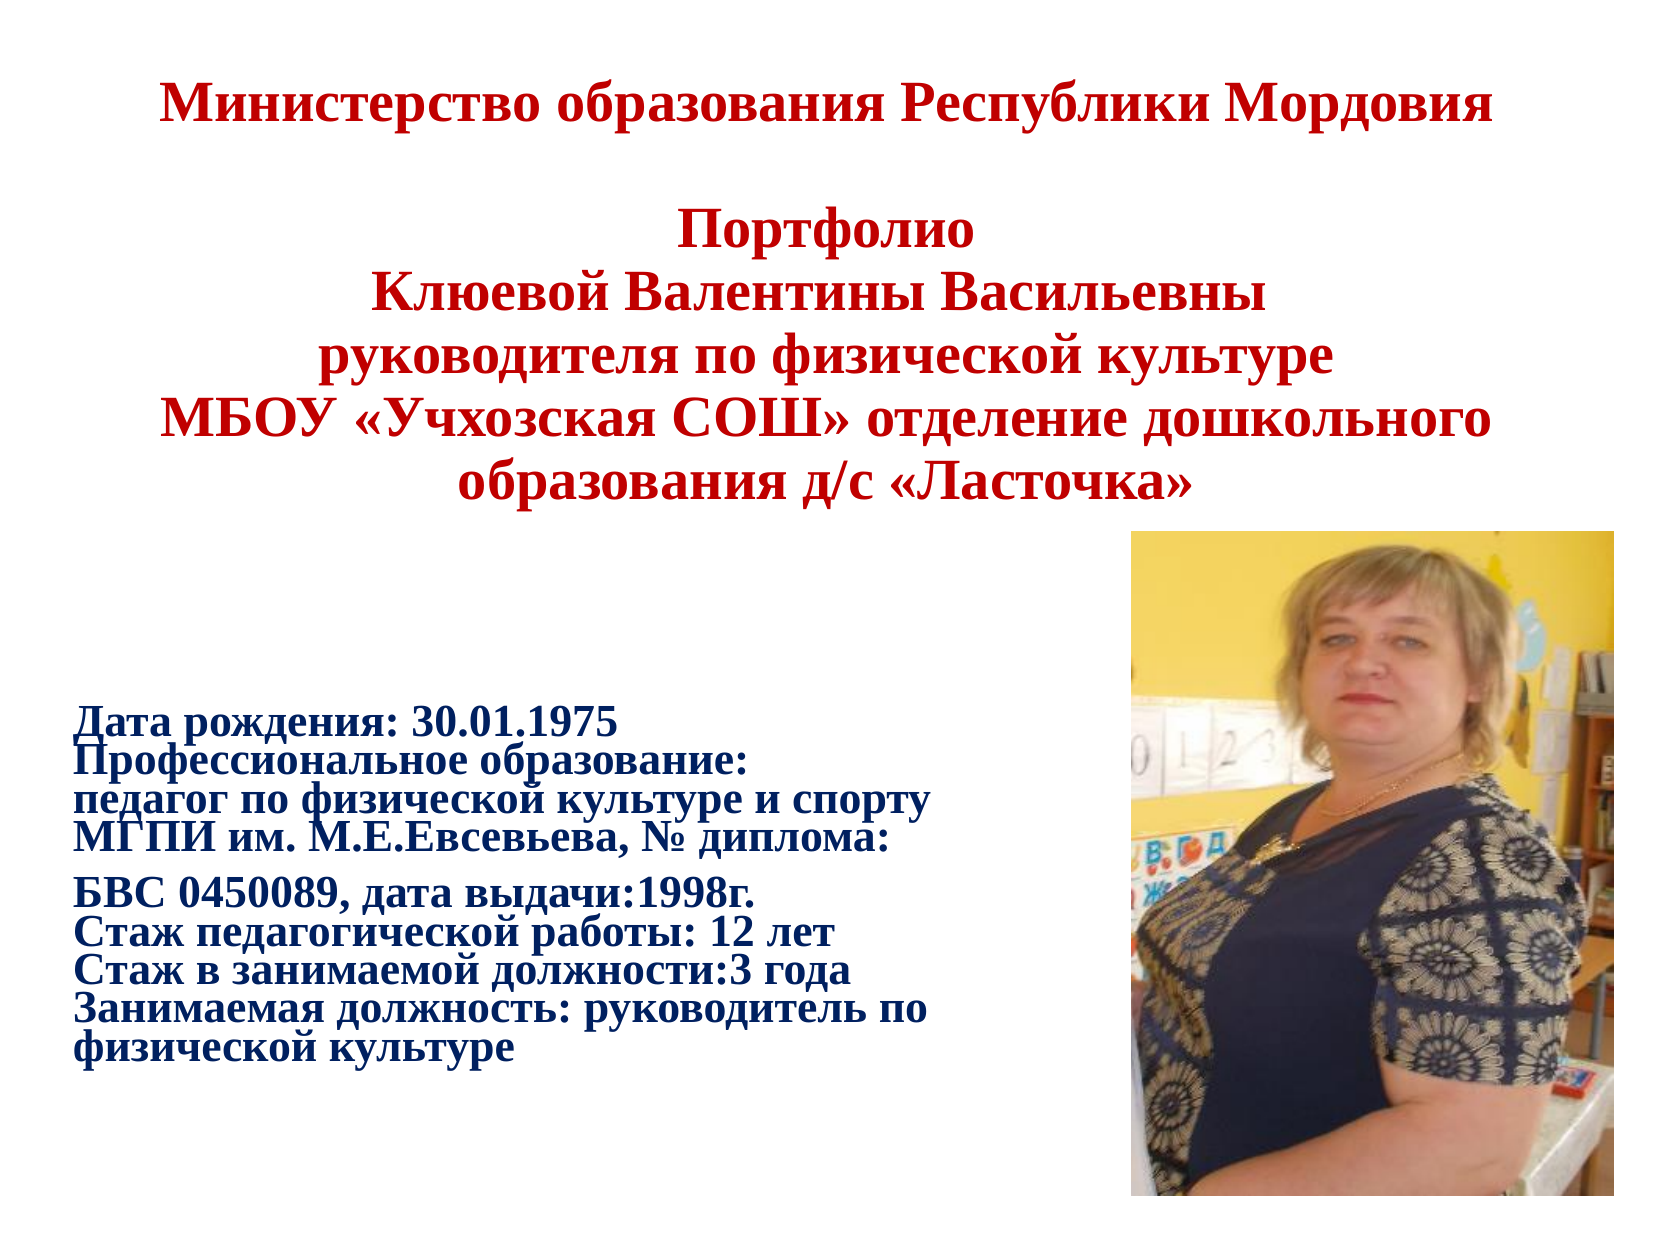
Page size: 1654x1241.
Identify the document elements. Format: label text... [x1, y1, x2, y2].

picture [1131, 531, 1614, 1196]
subtitle Дата рождения: 30.01.1975 Профессиональное образование: педагог по физической культуре и спорту МГПИ им. М.Е.Евсевьева, № диплома: БВС 0450089, дата выдачи:1998г. Стаж педагогической работы: 12 лет Стаж в занимаемой должности:3 года Занимаемая должность: руководитель по физической культуре [57, 698, 1091, 1196]
title Министерство образования Республики Мордовия Портфолио Клюевой Валентины Васильевны руководителя по физической культуре МБОУ «Учхозская СОШ» отделение дошкольного образования д/с «Ласточка» [0, 63, 1654, 549]
